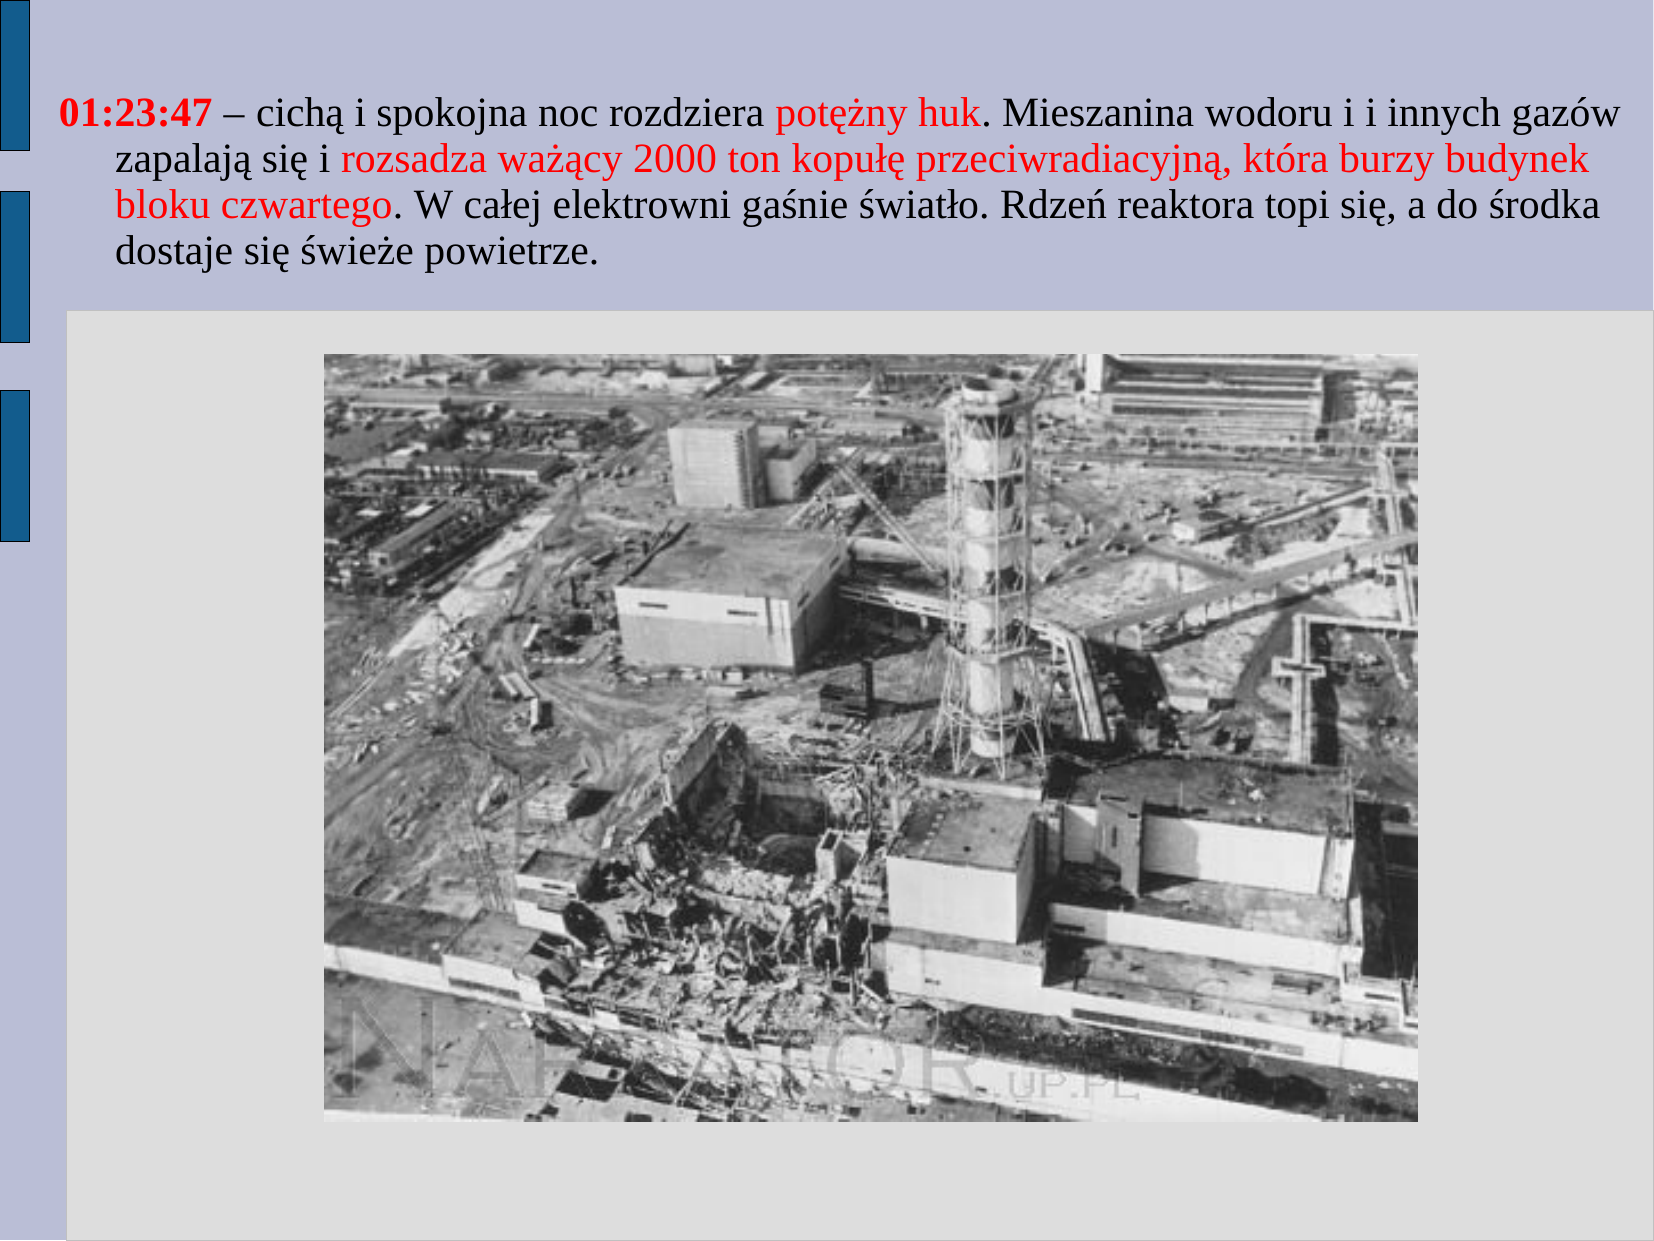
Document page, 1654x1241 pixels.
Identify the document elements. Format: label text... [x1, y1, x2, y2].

text_box 01:23:47 – cichą i spokojna noc rozdziera potężny huk. Mieszanina wodoru i i innych gazów zapalają się i rozsadza ważący 2000 ton kopułę przeciwradiacyjną, która burzy budynek bloku czwartego. W całej elektrowni gaśnie światło. Rdzeń reaktora topi się, a do środka dostaje się świeże powietrze. [59, 88, 1646, 278]
picture [324, 354, 1418, 1123]
